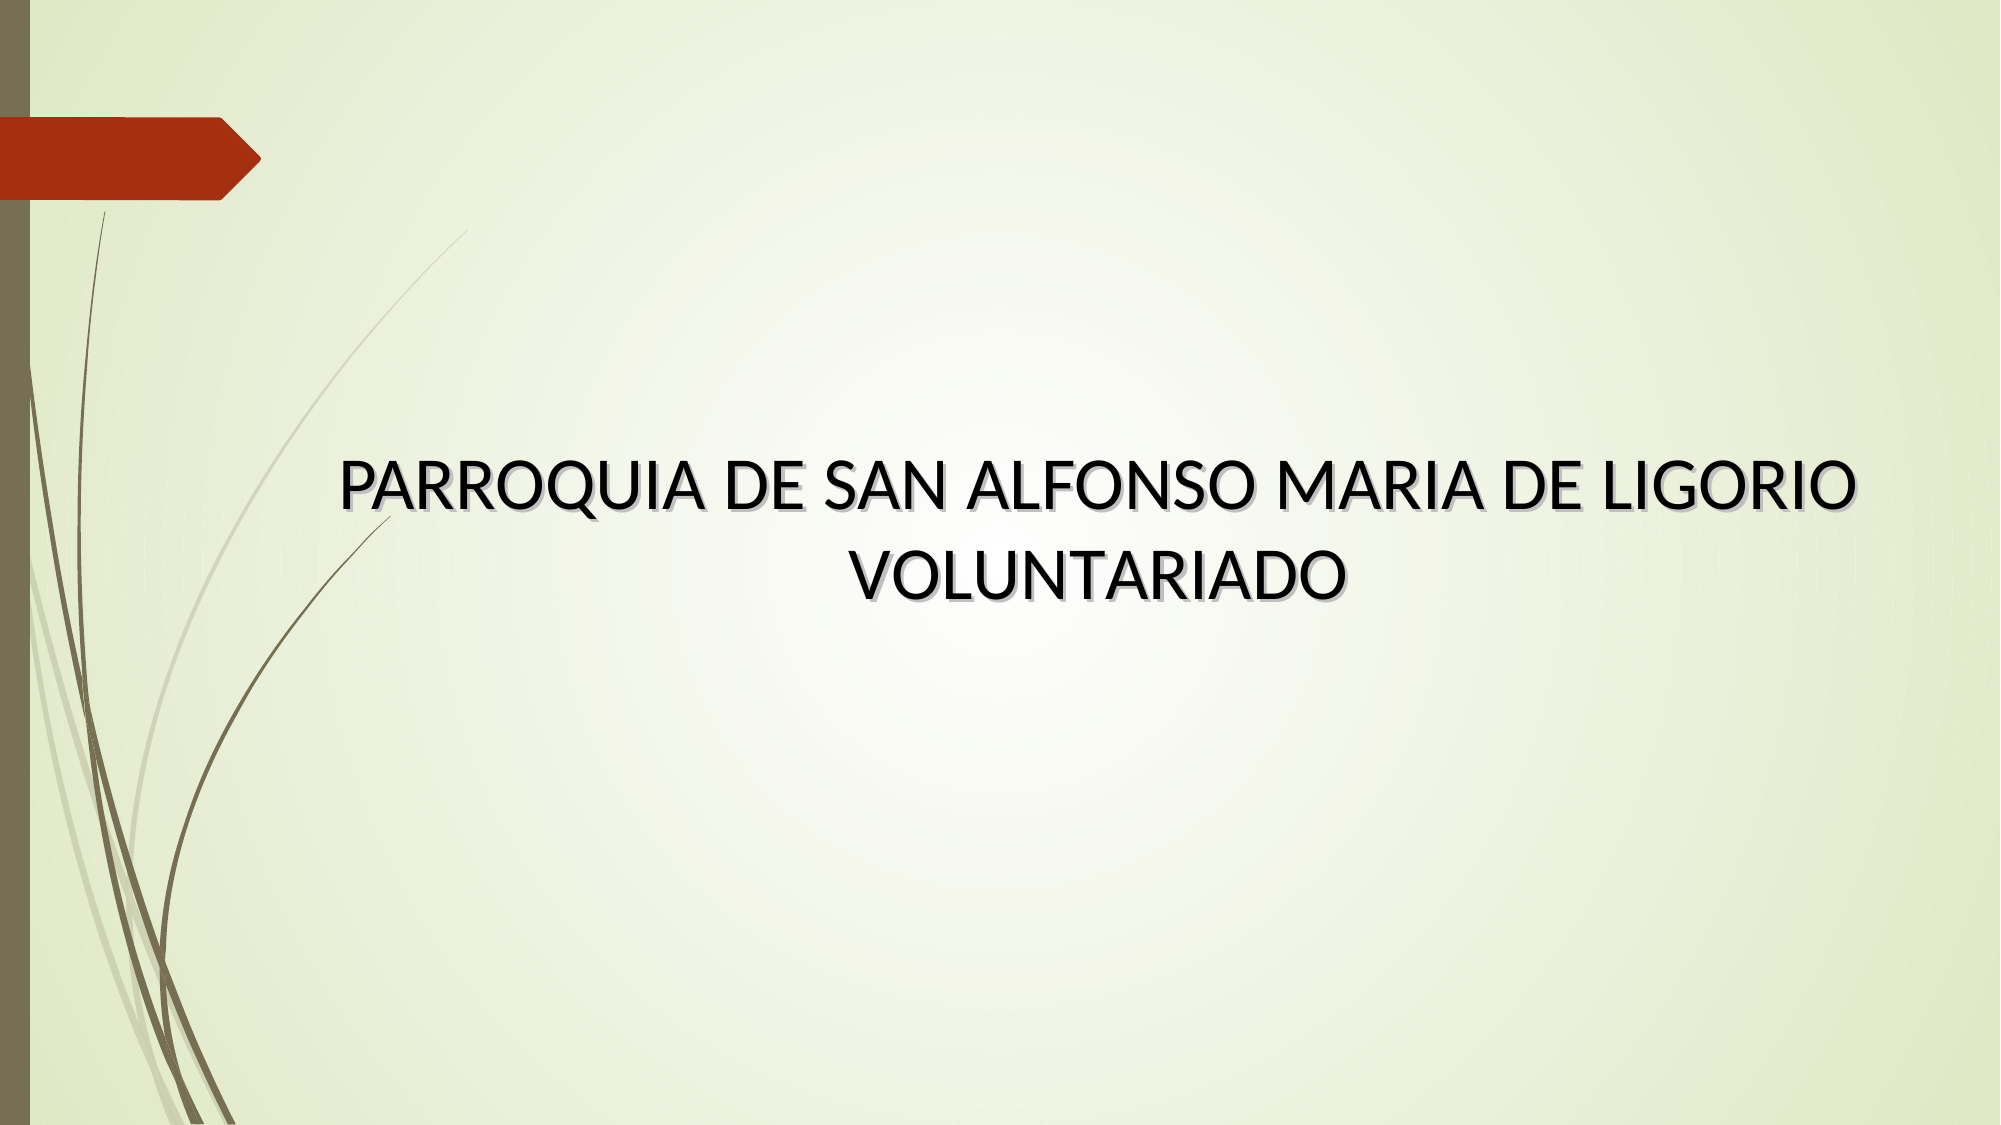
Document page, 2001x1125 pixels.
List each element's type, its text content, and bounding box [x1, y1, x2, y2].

text_box PARROQUIA DE SAN ALFONSO MARIA DE LIGORIO VOLUNTARIADO [323, 426, 1923, 624]
